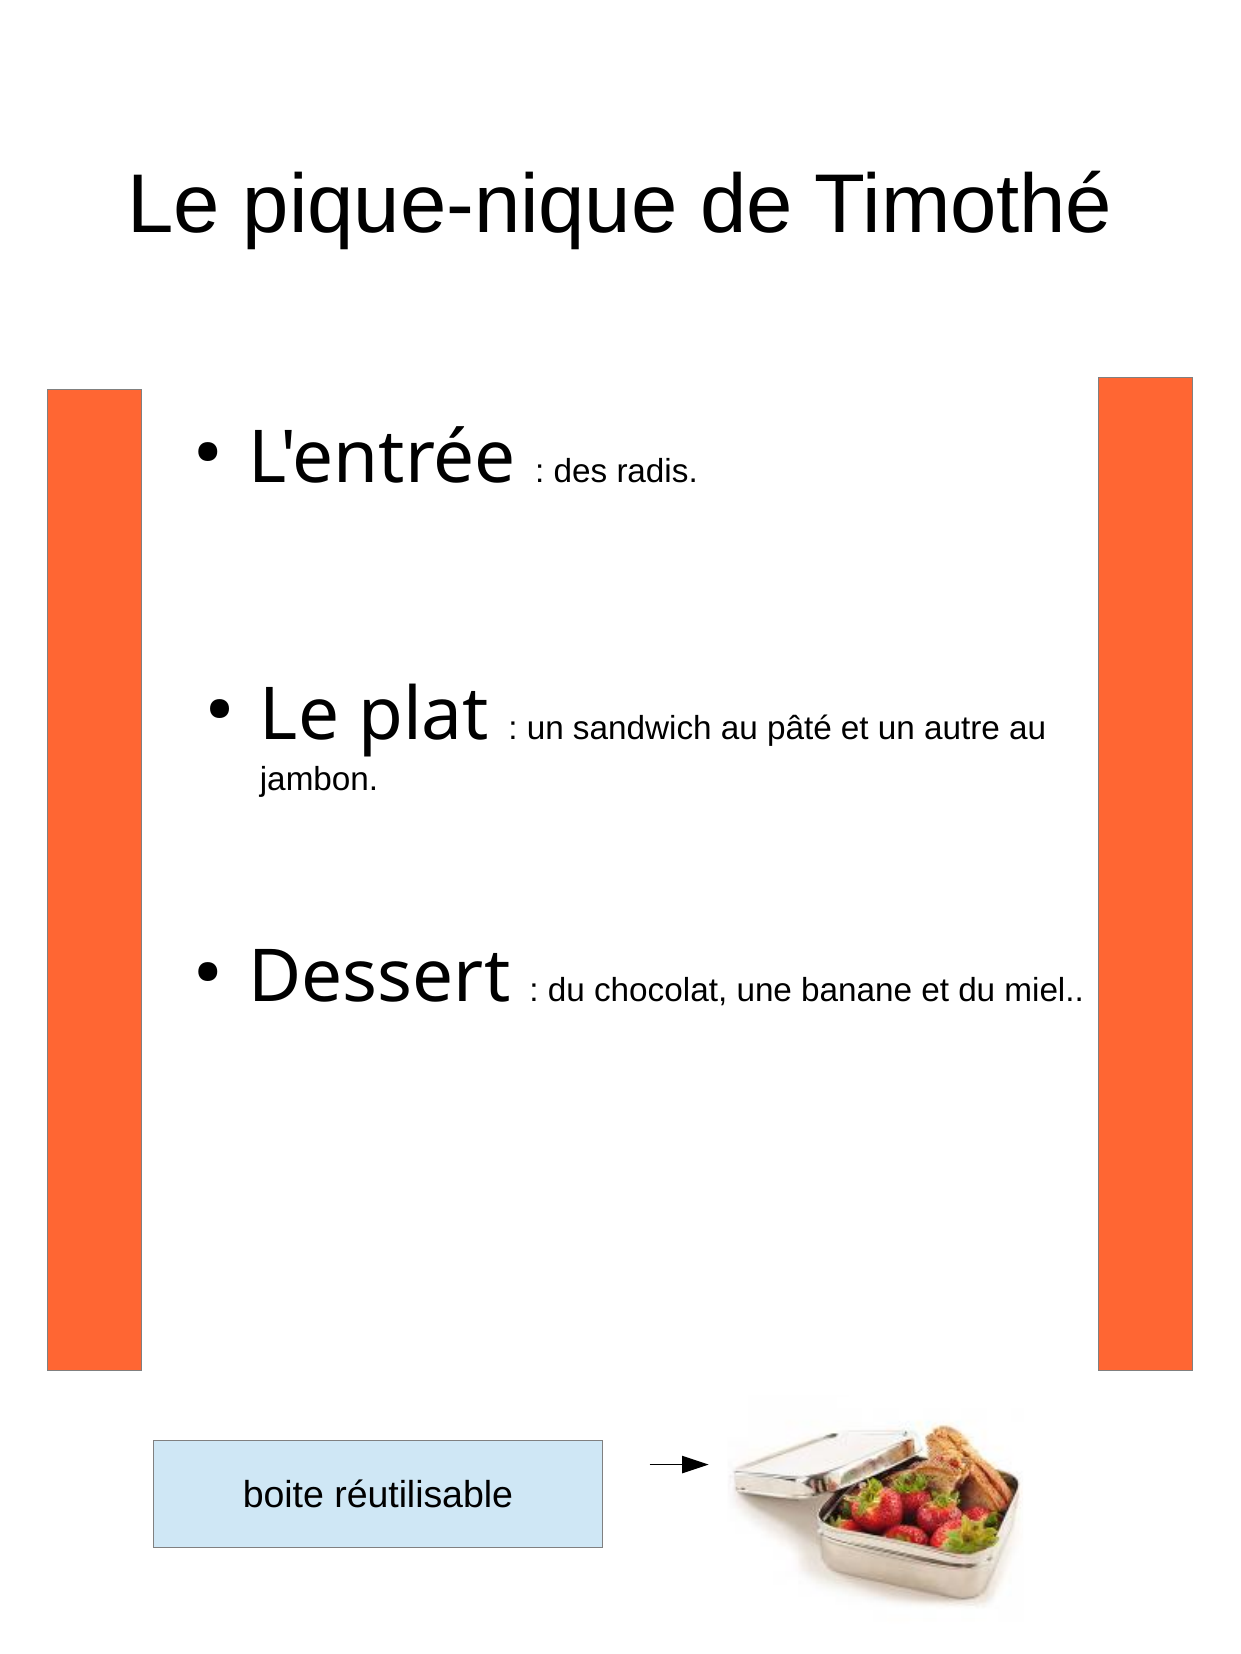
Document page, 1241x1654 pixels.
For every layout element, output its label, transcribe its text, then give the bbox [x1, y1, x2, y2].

picture [727, 1395, 1024, 1626]
list Le plat : un sandwich au pâté et un autre au jambon. [188, 661, 1098, 860]
list L'entrée : des radis. [177, 404, 1087, 603]
text_box [1098, 377, 1193, 1371]
text_box boite réutilisable [153, 1440, 603, 1548]
title Le pique-nique de Timothé [62, 65, 1179, 342]
text_box [47, 389, 142, 1371]
list Dessert : du chocolat, une banane et du miel.. [177, 923, 1087, 1123]
